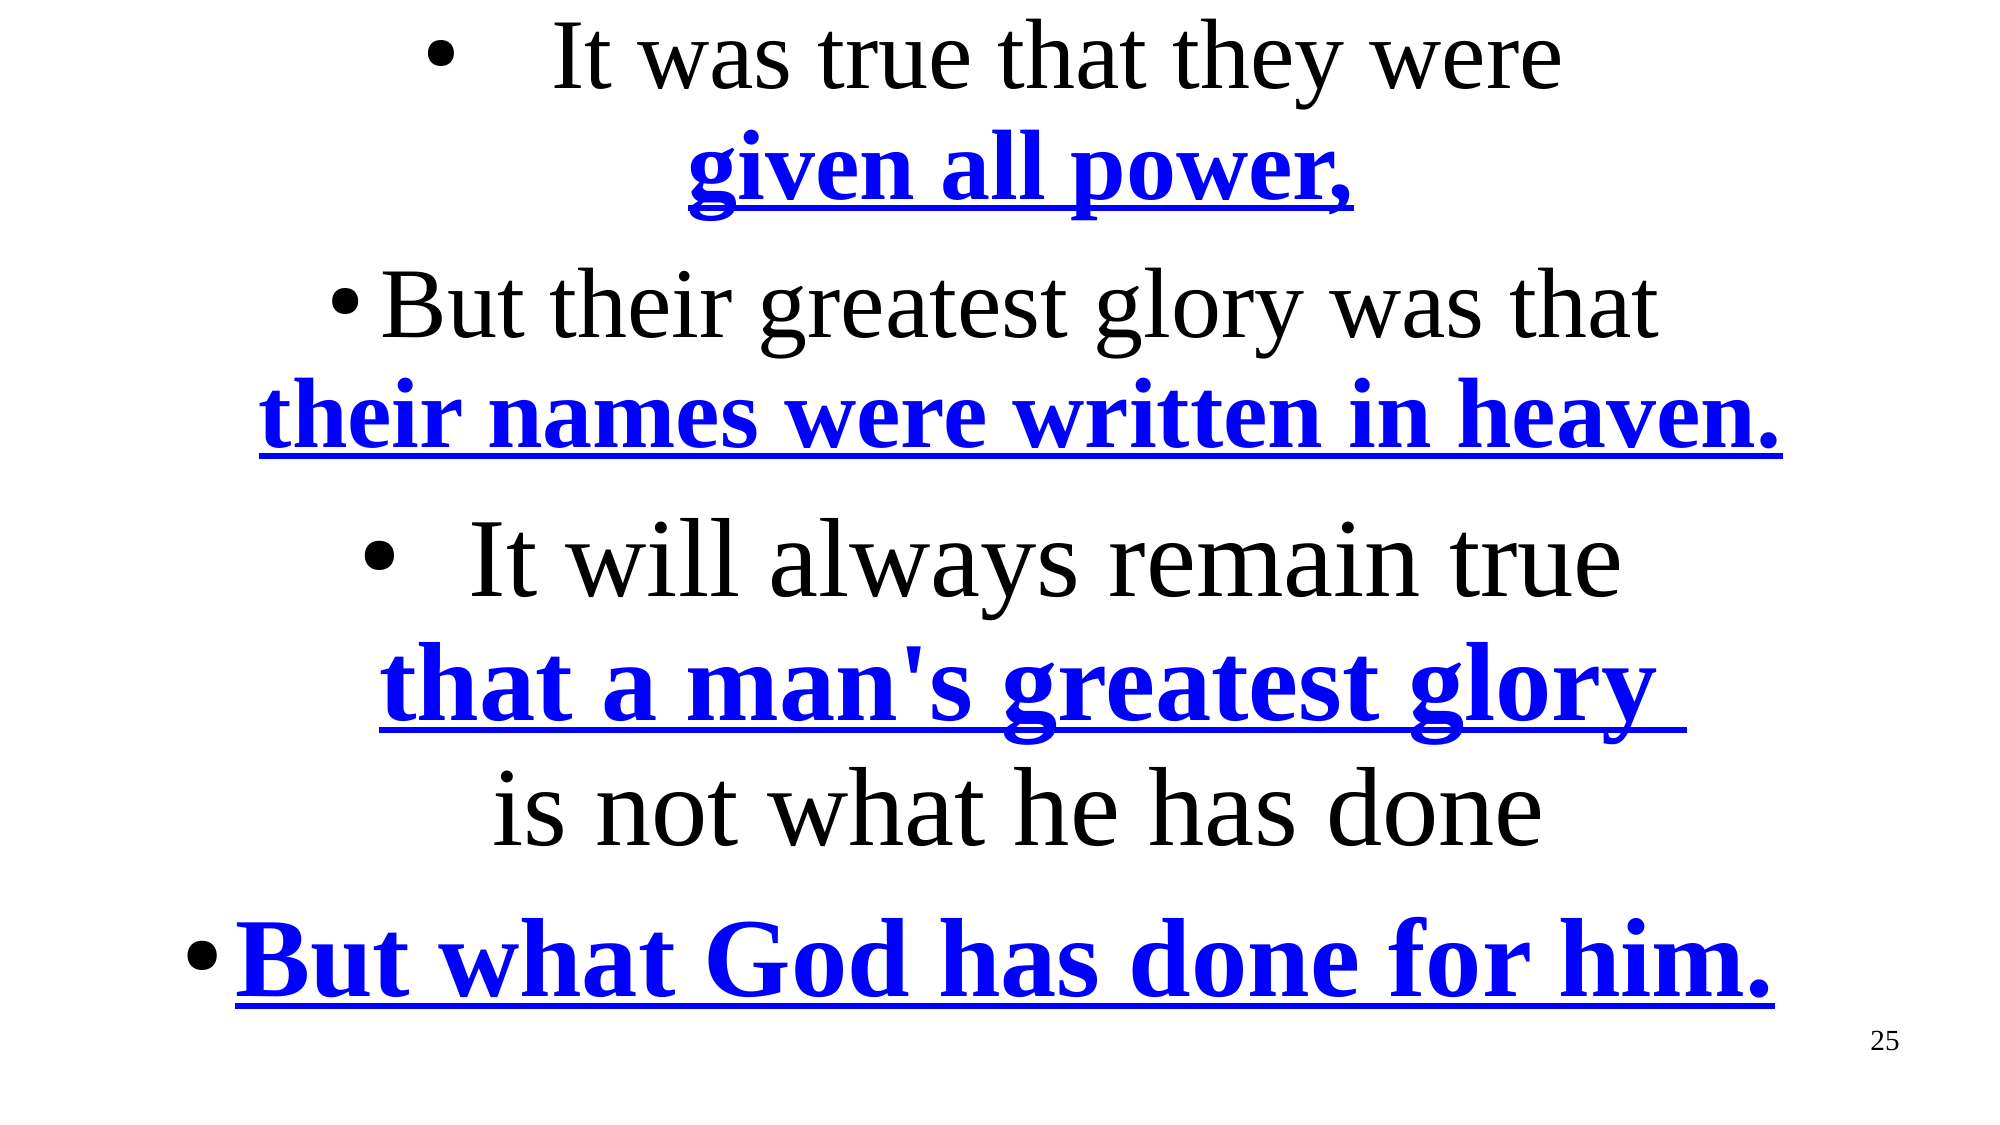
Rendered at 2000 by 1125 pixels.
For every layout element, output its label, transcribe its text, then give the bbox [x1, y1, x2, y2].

list It was true that they were given all power, But their greatest glory was that their names were written in heaven. It will always remain true that a man's greatest glory is not what he has done But what God has done for him. [0, 0, 1996, 1123]
